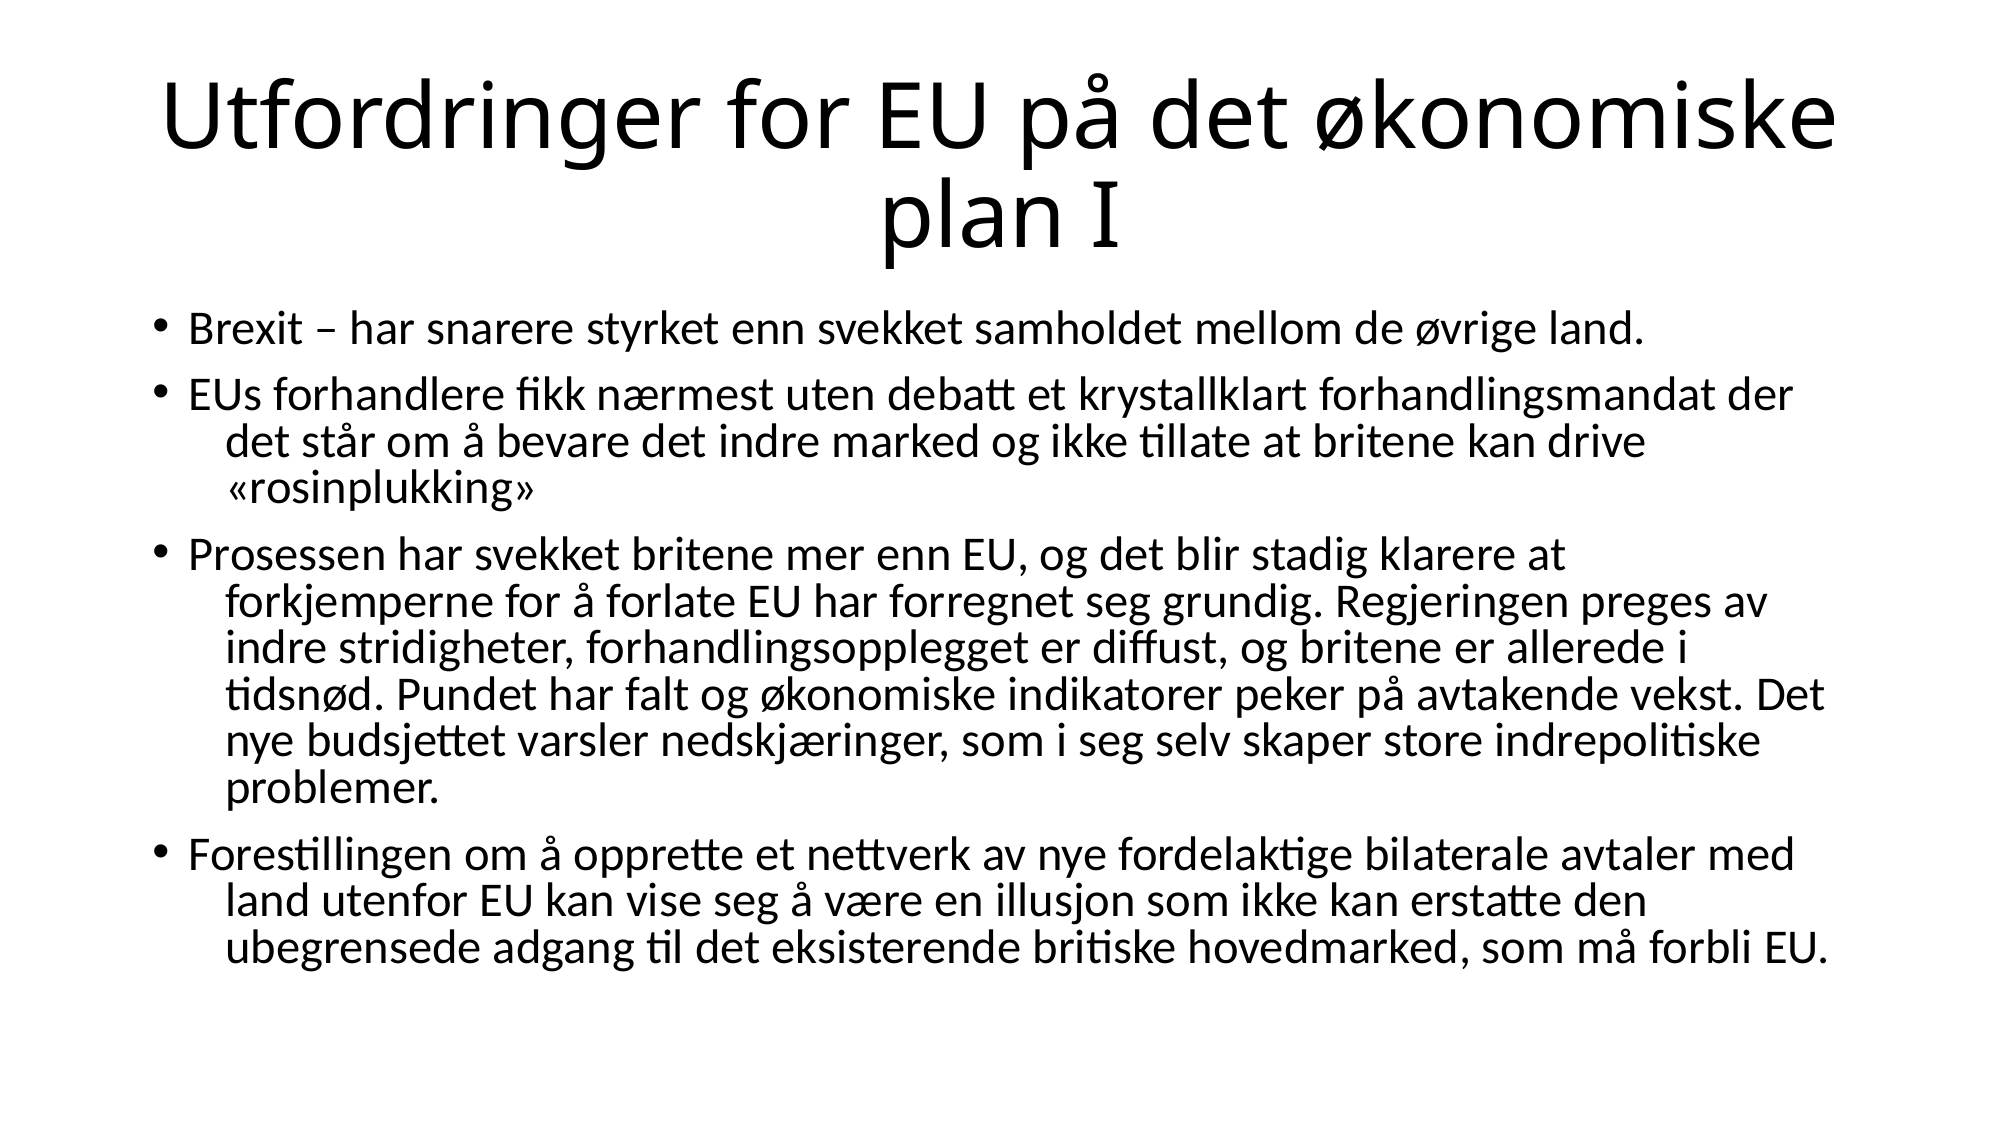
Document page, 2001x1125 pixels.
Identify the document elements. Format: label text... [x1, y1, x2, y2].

list Brexit – har snarere styrket enn svekket samholdet mellom de øvrige land. EUs forhandlere fikk nærmest uten debatt et krystallklart forhandlingsmandat der det står om å bevare det indre marked og ikke tillate at britene kan drive «rosinplukking» Prosessen har svekket britene mer enn EU, og det blir stadig klarere at forkjemperne for å forlate EU har forregnet seg grundig. Regjeringen preges av indre stridigheter, forhandlingsopplegget er diffust, og britene er allerede i tidsnød. Pundet har falt og økonomiske indikatorer peker på avtakende vekst. Det nye budsjettet varsler nedskjæringer, som i seg selv skaper store indrepolitiske problemer. Forestillingen om å opprette et nettverk av nye fordelaktige bilaterale avtaler med land utenfor EU kan vise seg å være en illusjon som ikke kan erstatte den ubegrensede adgang til det eksisterende britiske hovedmarked, som må forbli EU. [137, 299, 1863, 1014]
title Utfordringer for EU på det økonomiske plan I [137, 59, 1863, 278]
